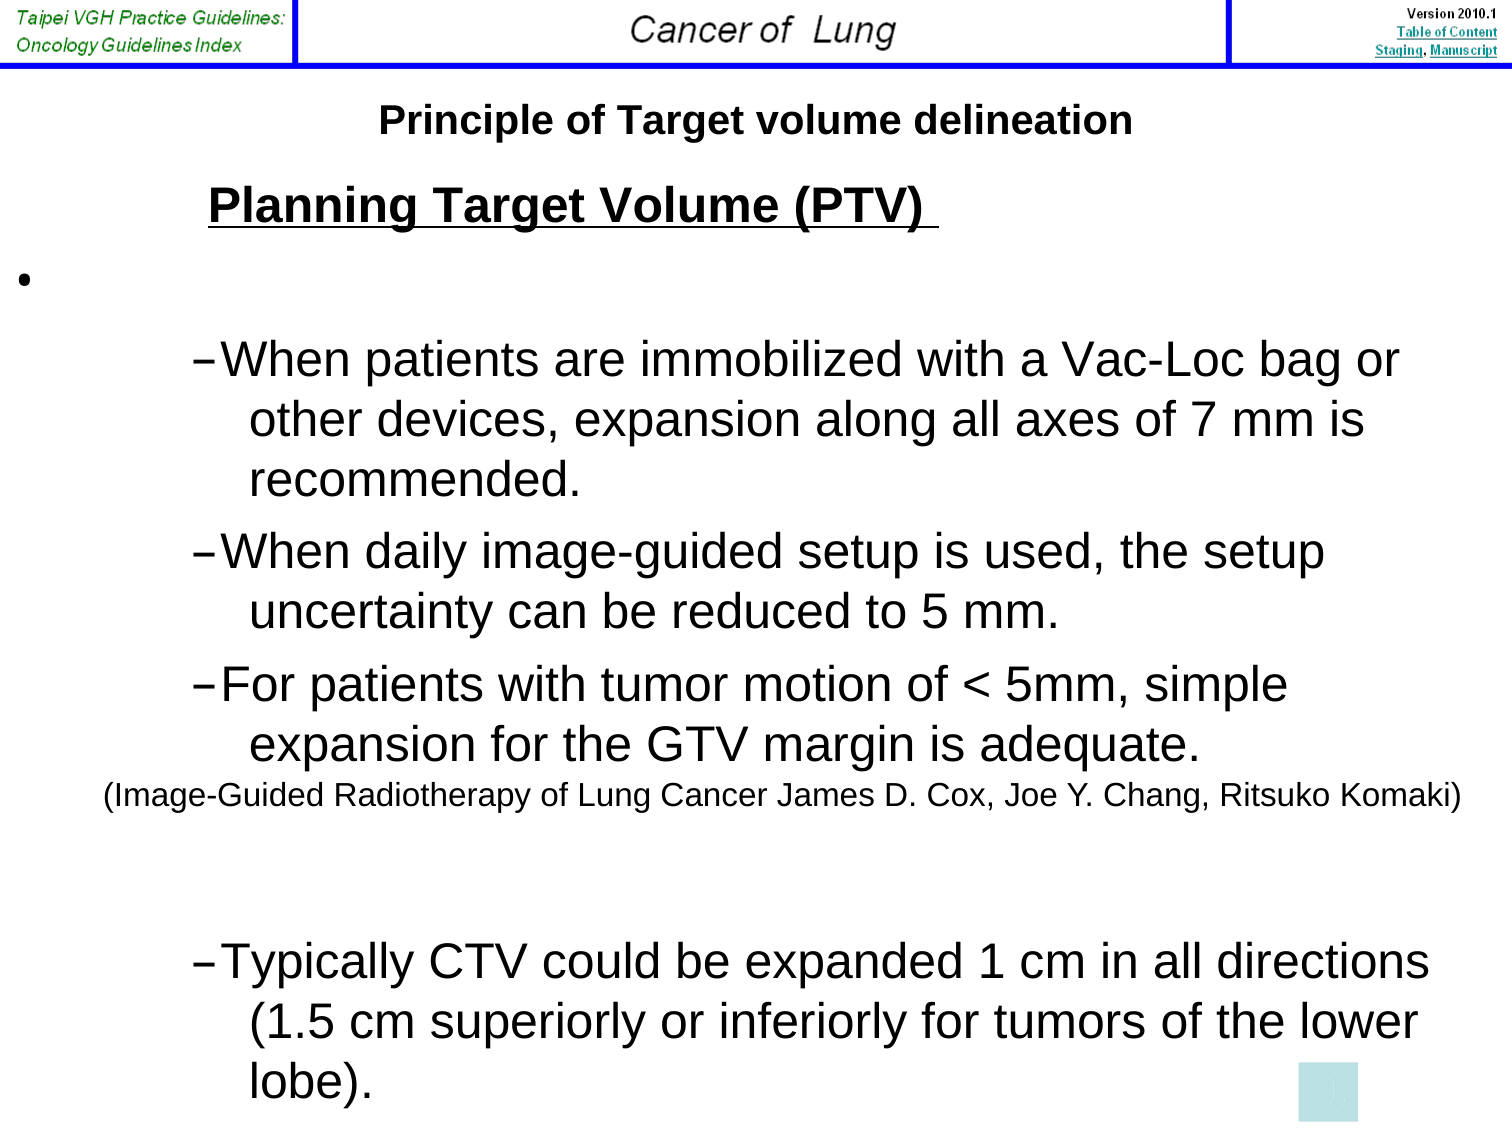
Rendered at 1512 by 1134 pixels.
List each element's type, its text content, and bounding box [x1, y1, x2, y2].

text_box (Image-Guided Radiotherapy of Lung Cancer James D. Cox, Joe Y. Chang, Ritsuko Komaki) [88, 766, 1483, 821]
list Planning Target Volume (PTV) When patients are immobilized with a Vac-Loc bag or other devices, expansion along all axes of 7 mm is recommended. When daily image-guided setup is used, the setup uncertainty can be reduced to 5 mm. For patients with tumor motion of < 5mm, simple expansion for the GTV margin is adequate. Typically CTV could be expanded 1 cm in all directions (1.5 cm superiorly or inferiorly for tumors of the lower lobe). [0, 165, 1483, 1134]
title Principle of Target volume delineation [0, 70, 1512, 166]
